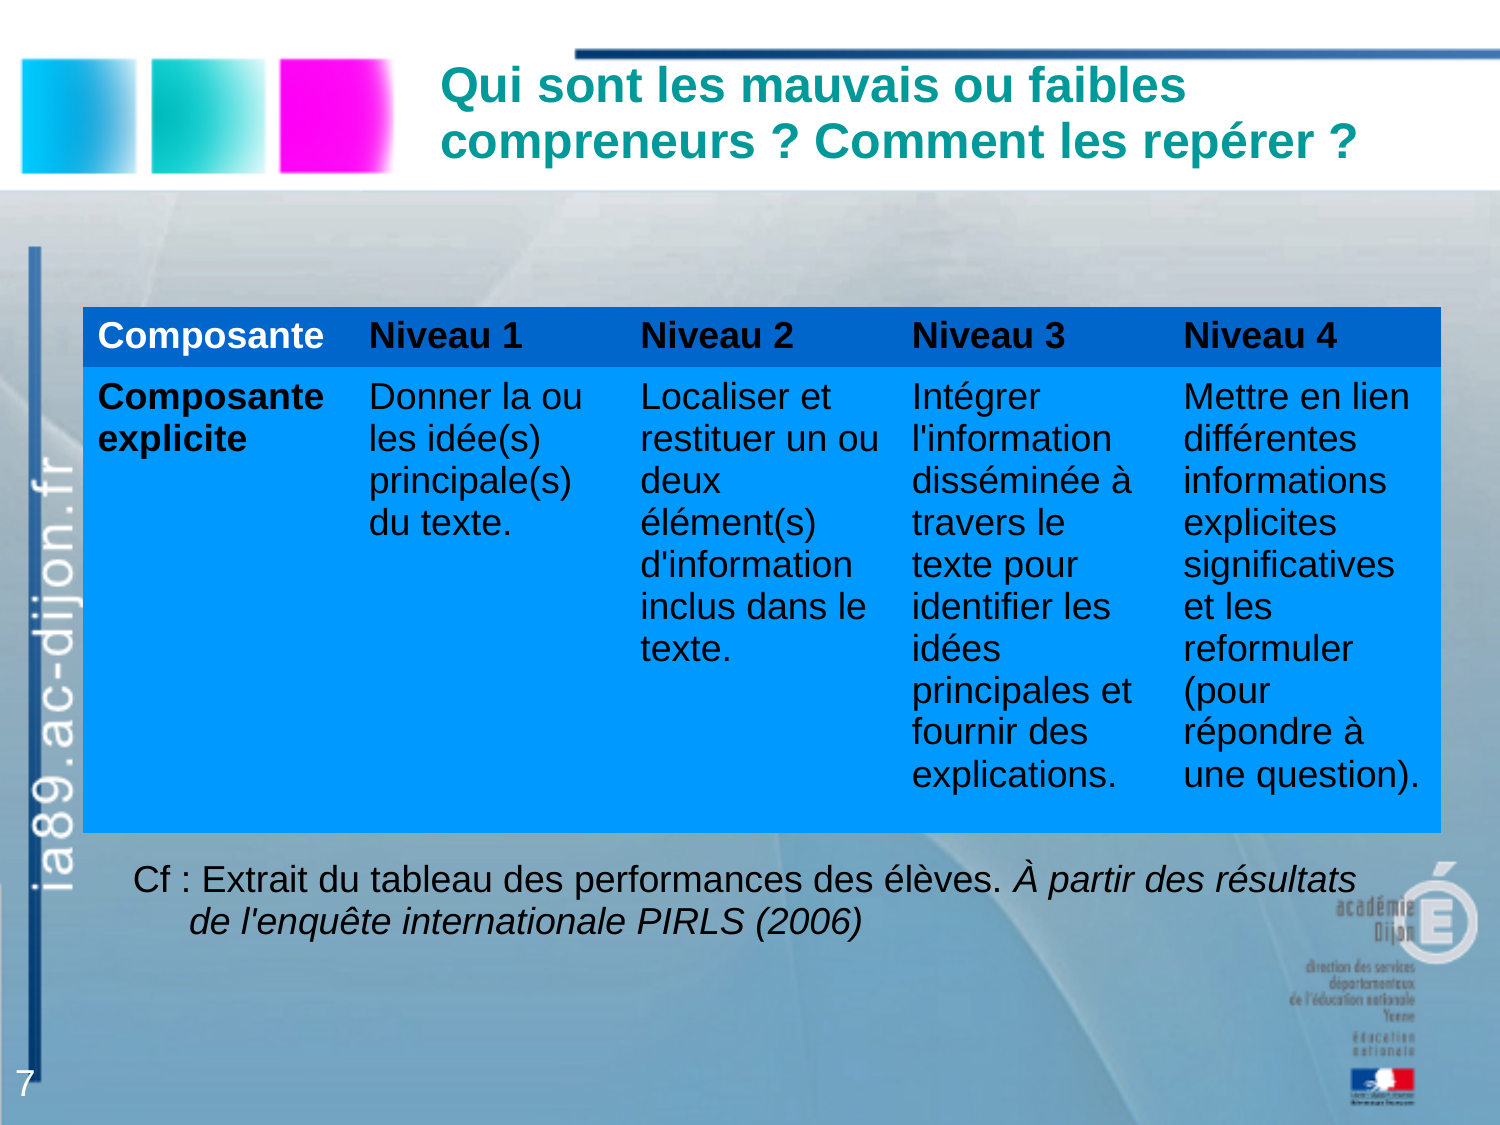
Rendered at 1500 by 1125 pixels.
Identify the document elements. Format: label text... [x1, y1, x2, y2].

table_header Niveau 1 [354, 307, 626, 367]
table_cell Localiser et restituer un ou deux élément(s) d'information inclus dans le texte. [626, 367, 897, 833]
table_cell Donner la ou les idée(s) principale(s) du texte. [354, 367, 626, 833]
text_box <numéro> [0, 1051, 657, 1123]
table_cell Intégrer l'information disséminée à travers le texte pour identifier les idées principales et fournir des explications. [897, 367, 1169, 833]
table_cell Composante explicite [83, 367, 354, 833]
picture [0, 0, 1500, 1125]
table_cell Mettre en lien différentes informations explicites significatives et les reformuler (pour répondre à une question). [1169, 367, 1441, 833]
table_header Niveau 2 [626, 307, 897, 367]
title Qui sont les mauvais ou faibles compreneurs ? Comment les repérer ? [425, 42, 1459, 185]
table_header Niveau 3 [897, 307, 1169, 367]
table_header Niveau 4 [1169, 307, 1441, 367]
list Cf : Extrait du tableau des performances des élèves. À partir des résultats de l'enquête internationale PIRLS (2006) [118, 850, 1421, 1052]
table_header Composante [83, 307, 354, 367]
